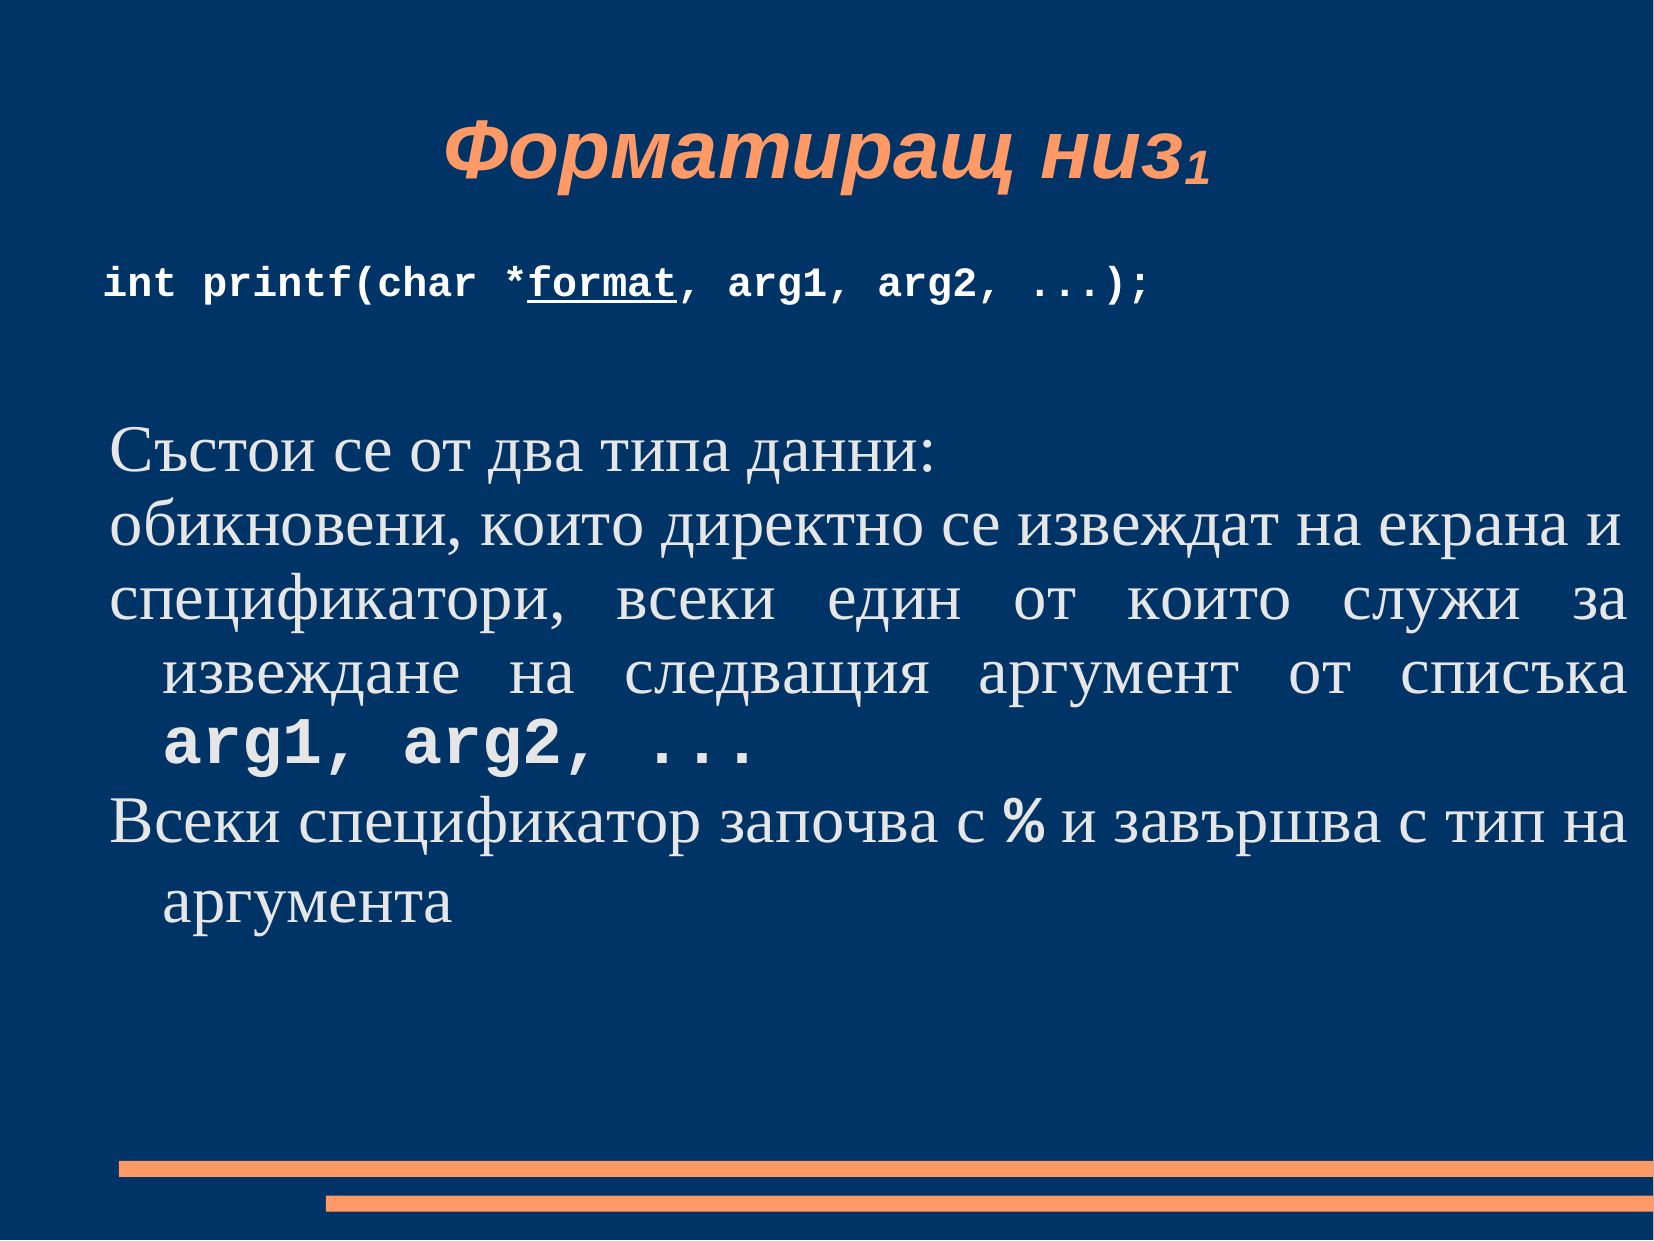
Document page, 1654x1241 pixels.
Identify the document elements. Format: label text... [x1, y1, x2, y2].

text_box int printf(char *format, arg1, arg2, ...); [87, 254, 1523, 317]
title Форматиращ низ1 [121, 46, 1534, 254]
list Състои се от два типа данни: обикновени, които директно се извеждат на екрана и спецификатори, всеки един от които служи за извеждане на следващия аргумент от списъка arg1, arg2, ... Всеки спецификатор започва с % и завършва с тип на аргумента [91, 411, 1630, 1038]
